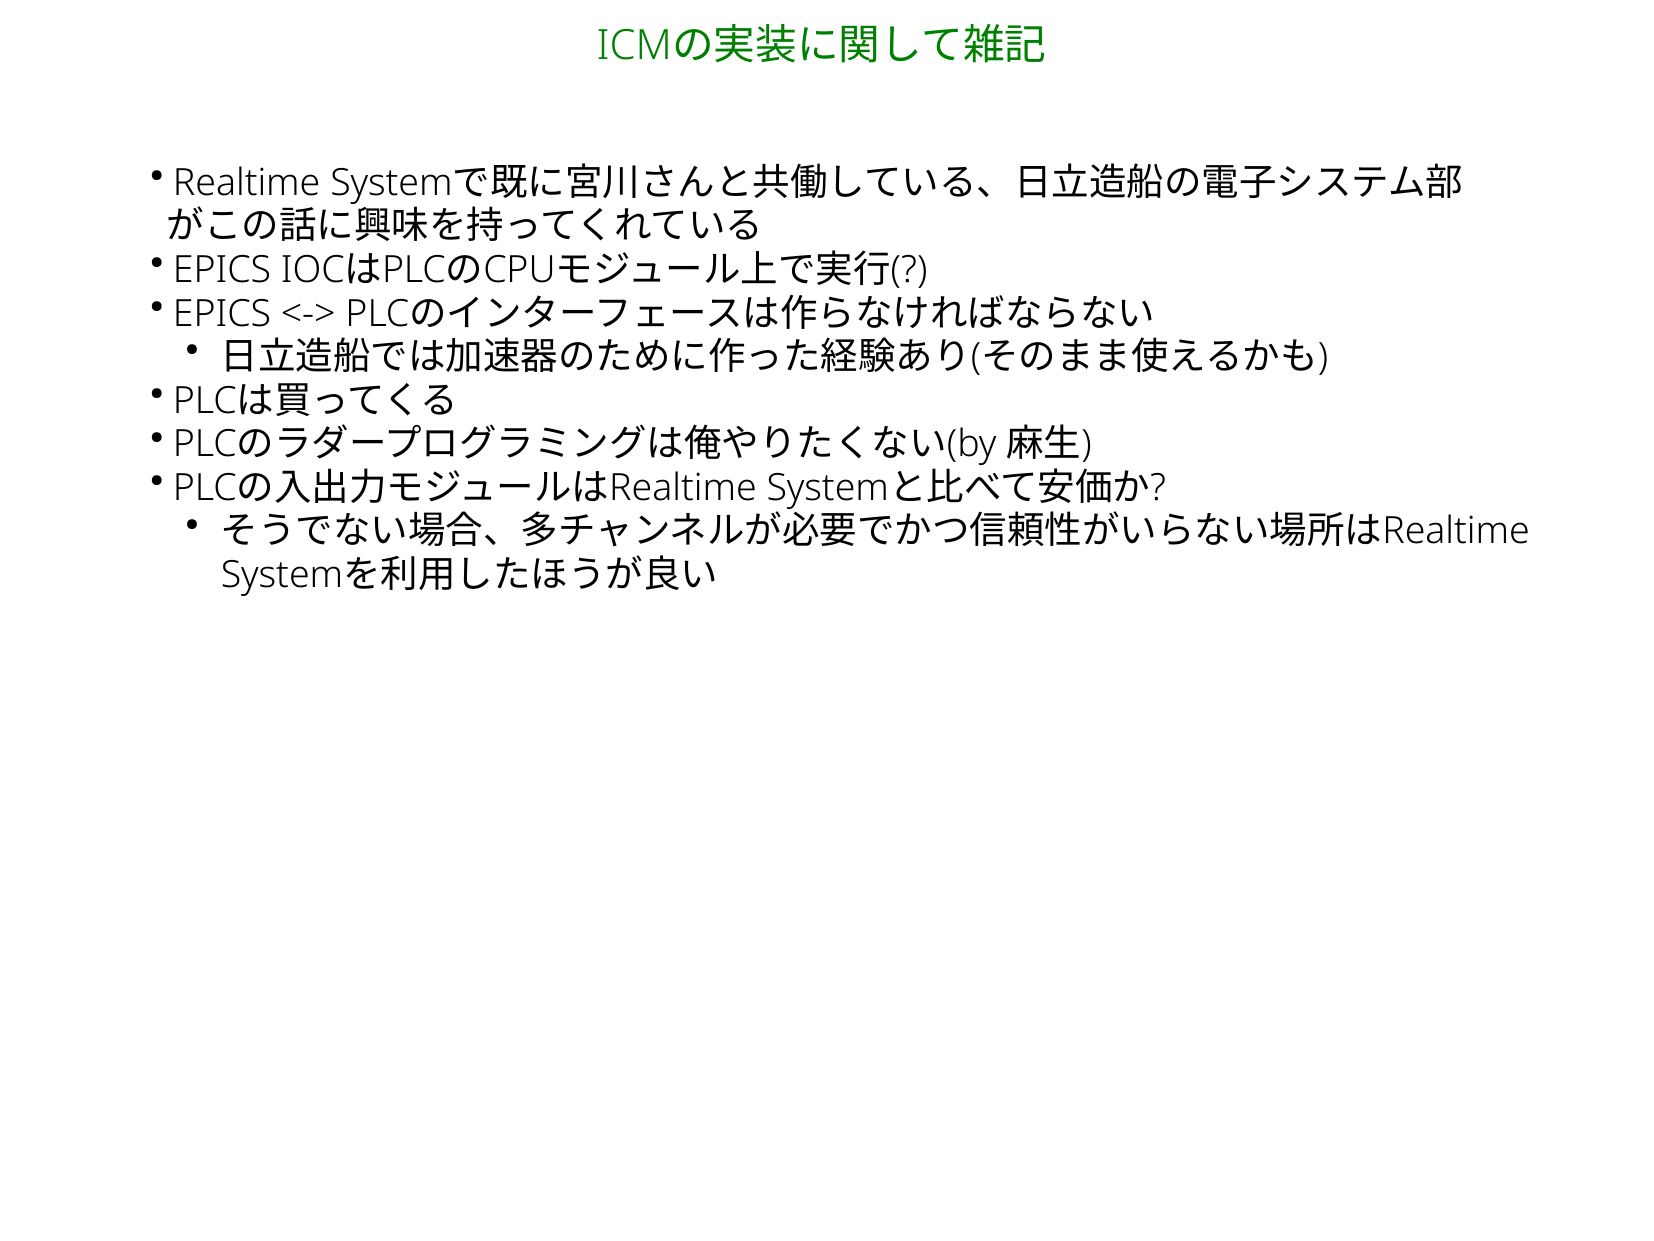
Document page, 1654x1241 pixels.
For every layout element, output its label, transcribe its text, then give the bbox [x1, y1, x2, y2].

text_box ICMの実装に関して雑記 [581, 13, 1072, 91]
text_box Realtime Systemで既に宮川さんと共働している、日立造船の電子システム部 がこの話に興味を持ってくれている EPICS IOCはPLCのCPUモジュール上で実行(?) EPICS <-> PLCのインターフェースは作らなければならない 日立造船では加速器のために作った経験あり(そのまま使えるかも) PLCは買ってくる PLCのラダープログラミングは俺やりたくない(by 麻生) PLCの入出力モジュールはRealtime Systemと比べて安価か? そうでない場合、多チャンネルが必要でかつ信頼性がいらない場所はRealtime Systemを利用したほうが良い [135, 153, 1568, 630]
